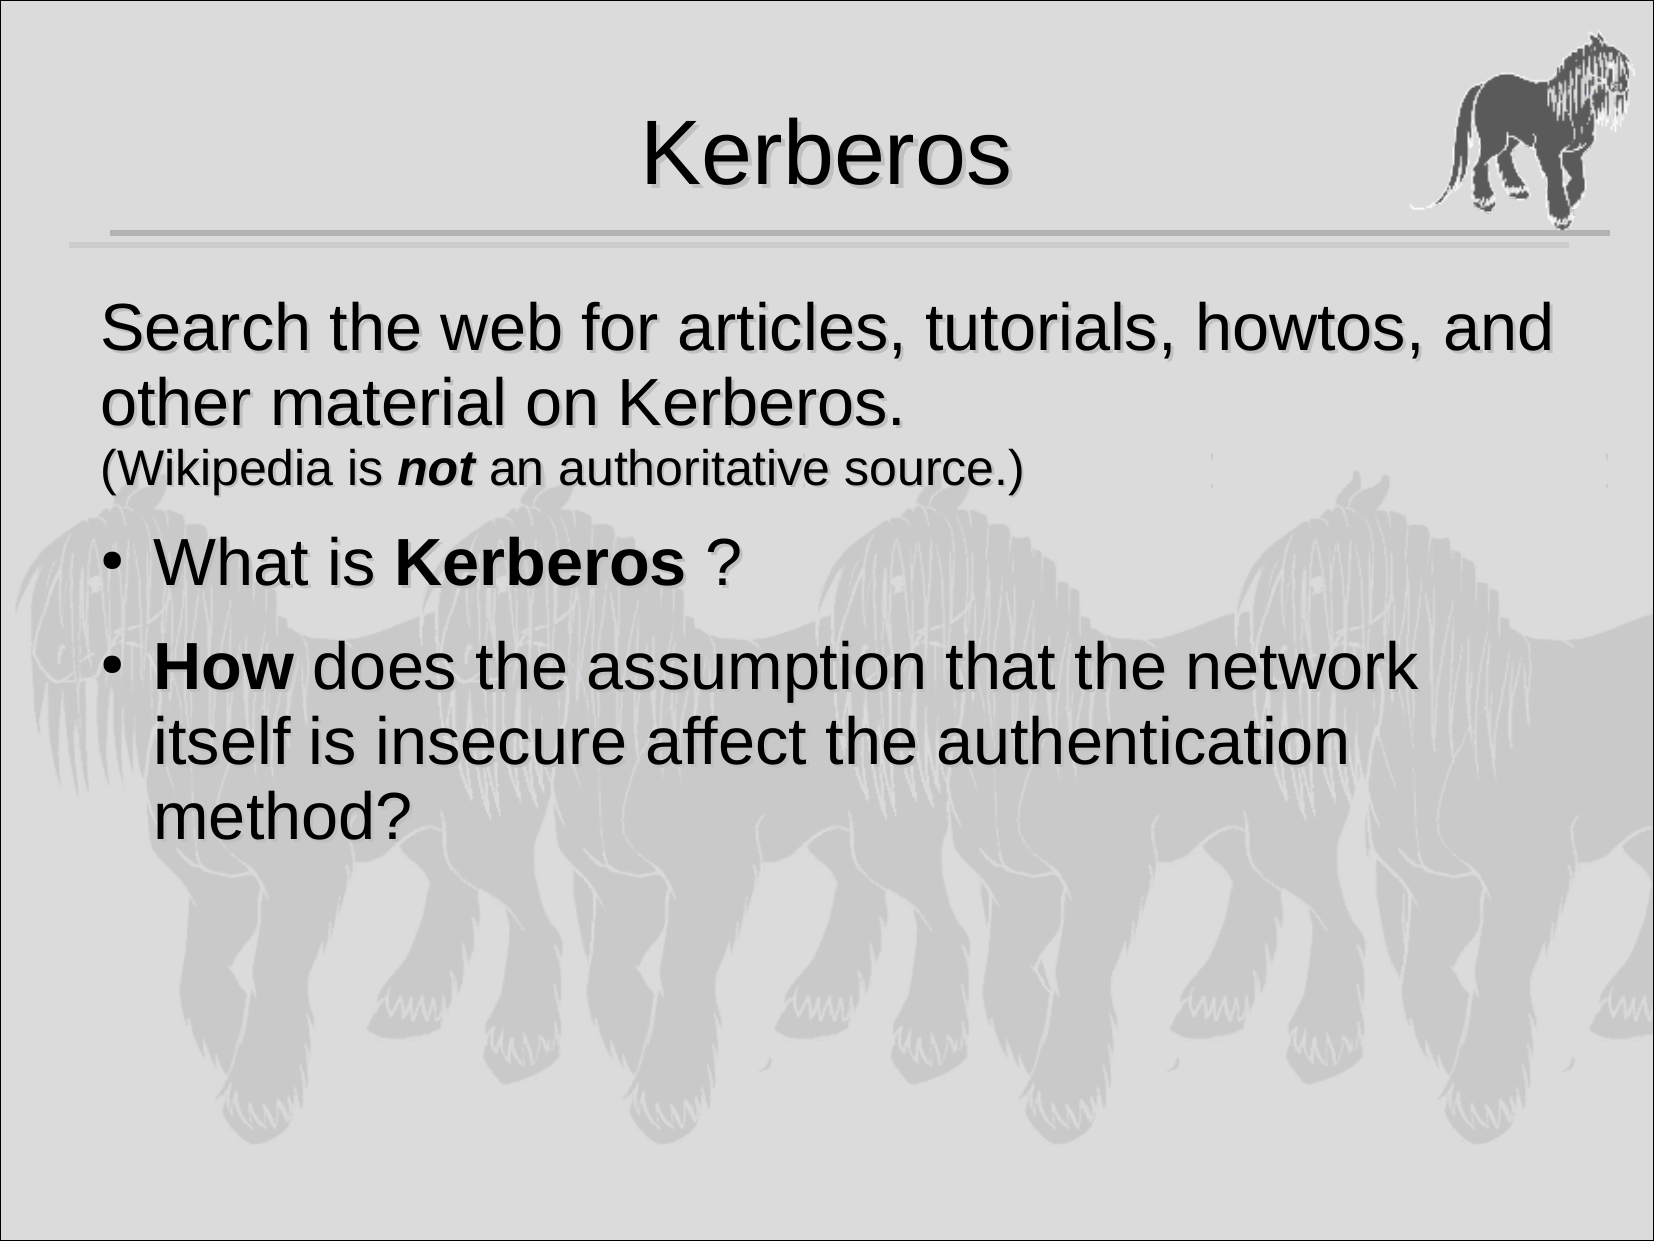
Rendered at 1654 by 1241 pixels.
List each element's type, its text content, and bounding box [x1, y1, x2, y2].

title Kerberos [82, 49, 1571, 257]
picture [1401, 25, 1639, 236]
list Search the web for articles, tutorials, howtos, and other material on Kerberos. (Wikipedia is not an authoritative source.) What is Kerberos ? How does the assumption that the network itself is insecure affect the authentication method? [82, 290, 1571, 1109]
